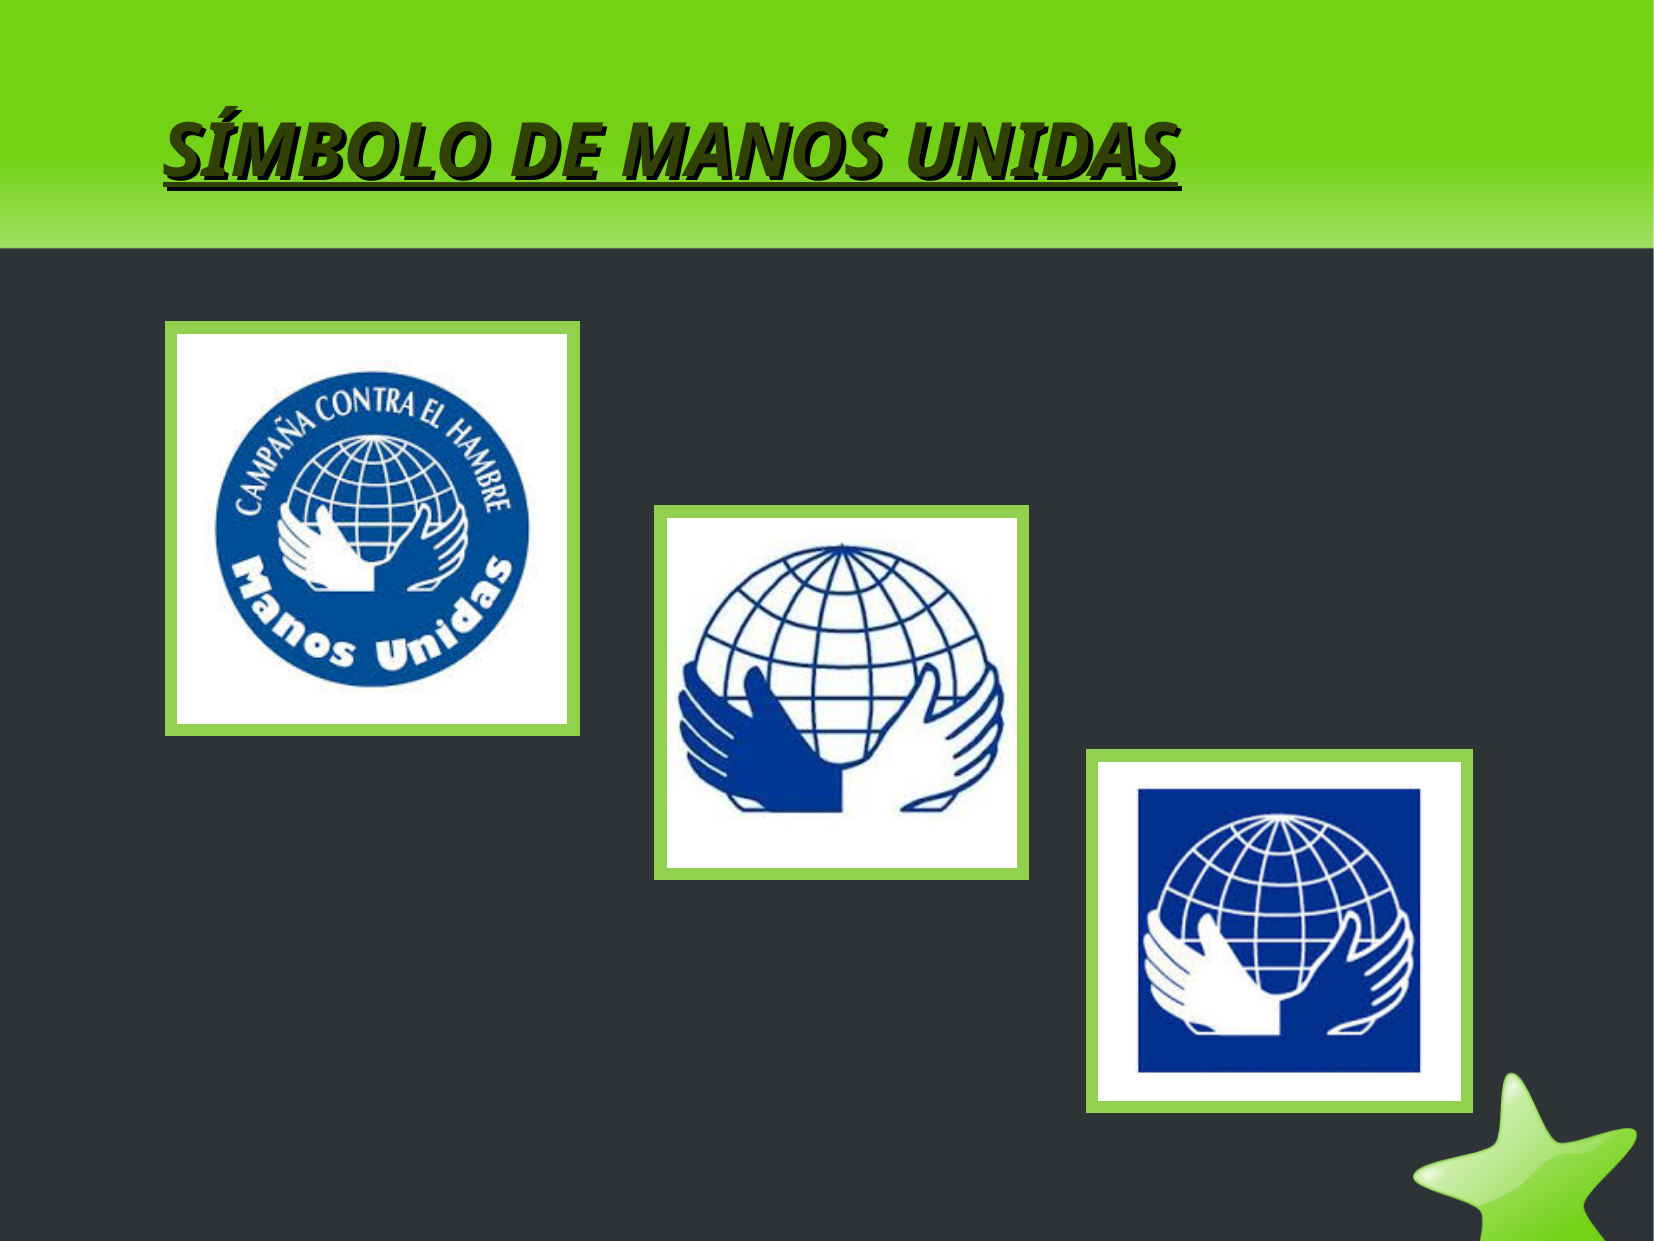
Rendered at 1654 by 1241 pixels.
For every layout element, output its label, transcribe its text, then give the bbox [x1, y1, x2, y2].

picture [1098, 761, 1461, 1101]
text_box SÍMBOLO DE MANOS UNIDAS [147, 88, 1536, 208]
picture [666, 517, 1017, 868]
picture [177, 333, 567, 724]
